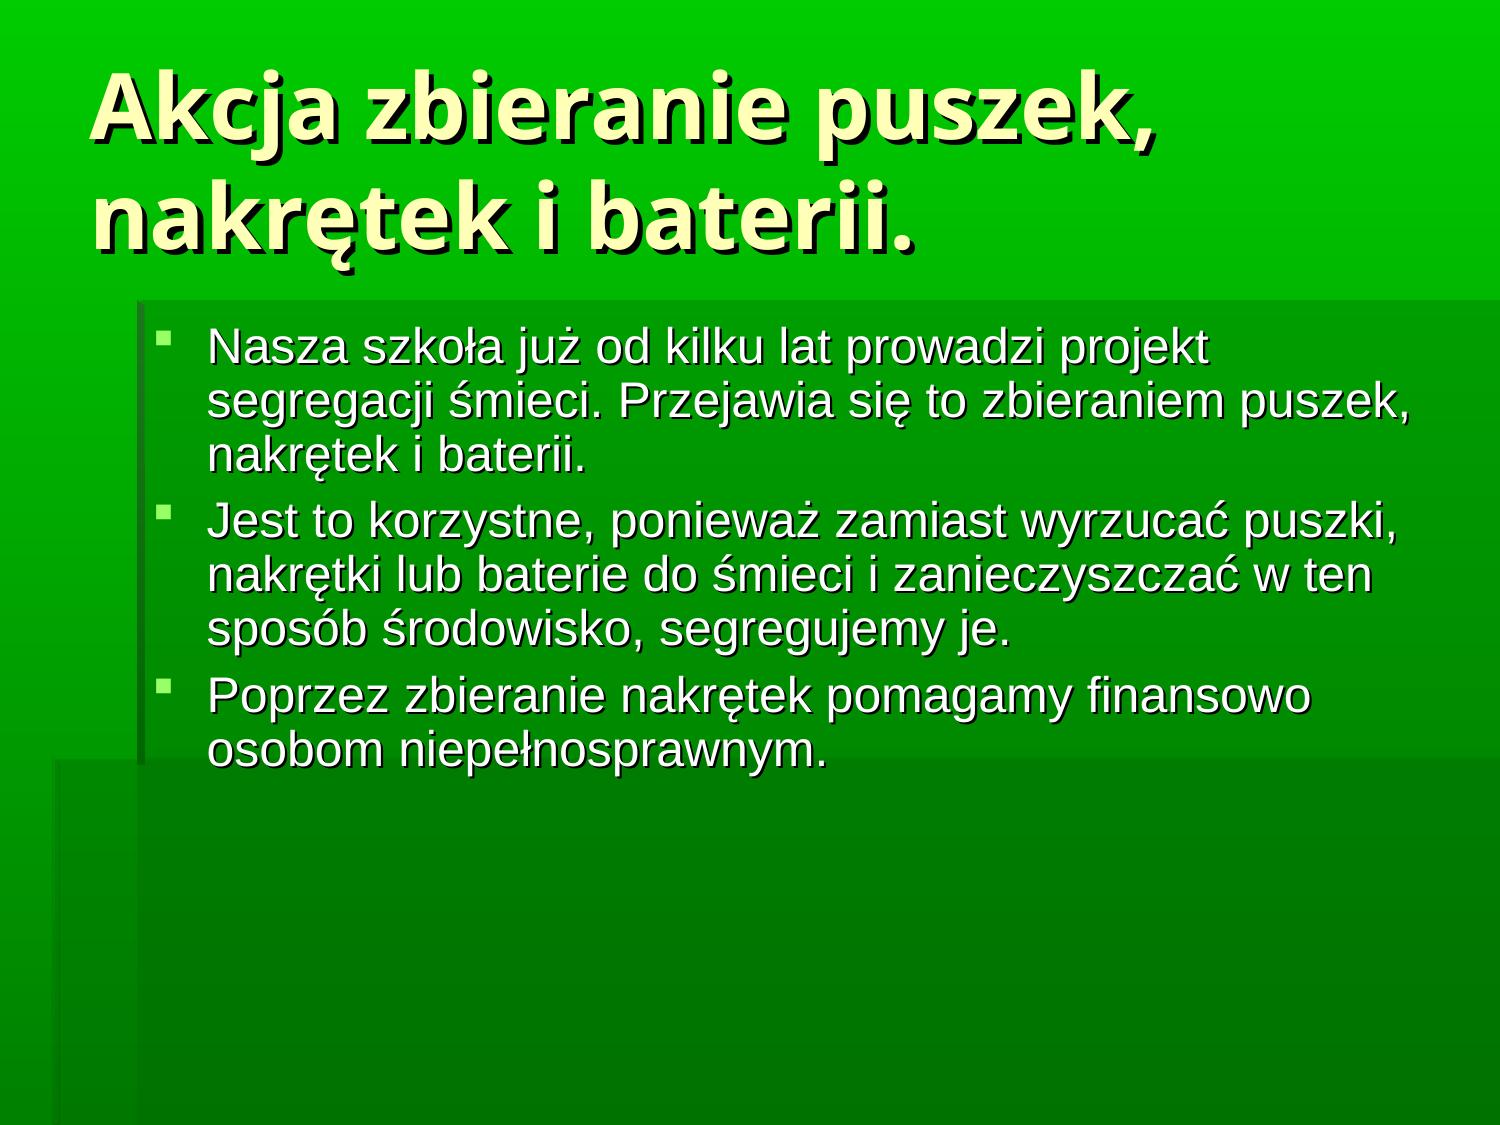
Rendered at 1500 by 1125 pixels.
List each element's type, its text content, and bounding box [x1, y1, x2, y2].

list Nasza szkoła już od kilku lat prowadzi projekt segregacji śmieci. Przejawia się to zbieraniem puszek, nakrętek i baterii. Jest to korzystne, ponieważ zamiast wyrzucać puszki, nakrętki lub baterie do śmieci i zanieczyszczać w ten sposób środowisko, segregujemy je. Poprzez zbieranie nakrętek pomagamy finansowo osobom niepełnosprawnym. [137, 312, 1451, 1000]
title Akcja zbieranie puszek, nakrętek i baterii. [75, 39, 1451, 276]
